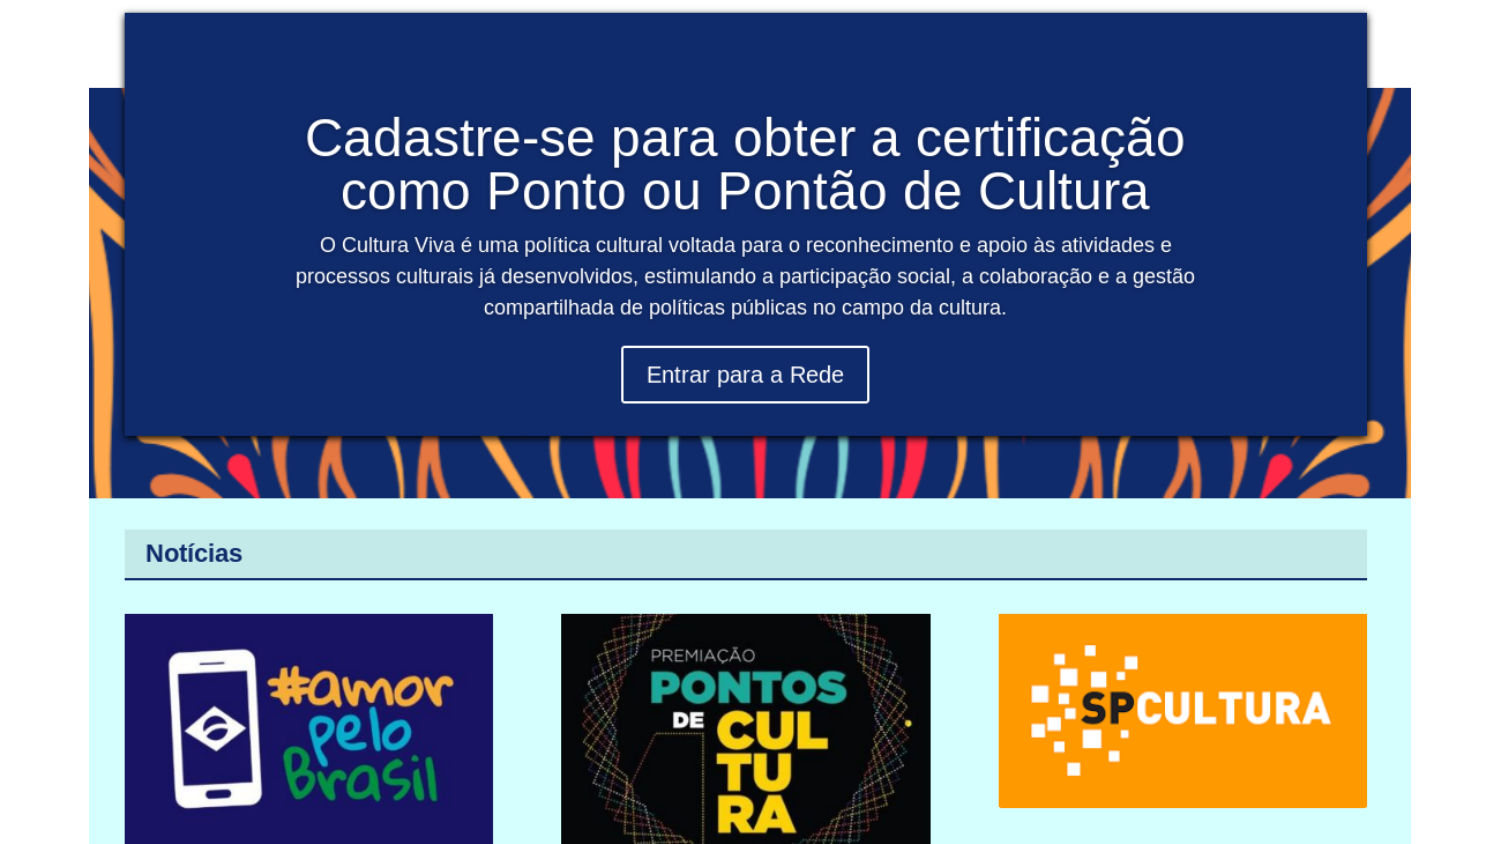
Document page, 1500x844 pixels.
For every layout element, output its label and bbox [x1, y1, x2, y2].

picture [89, 0, 1411, 844]
